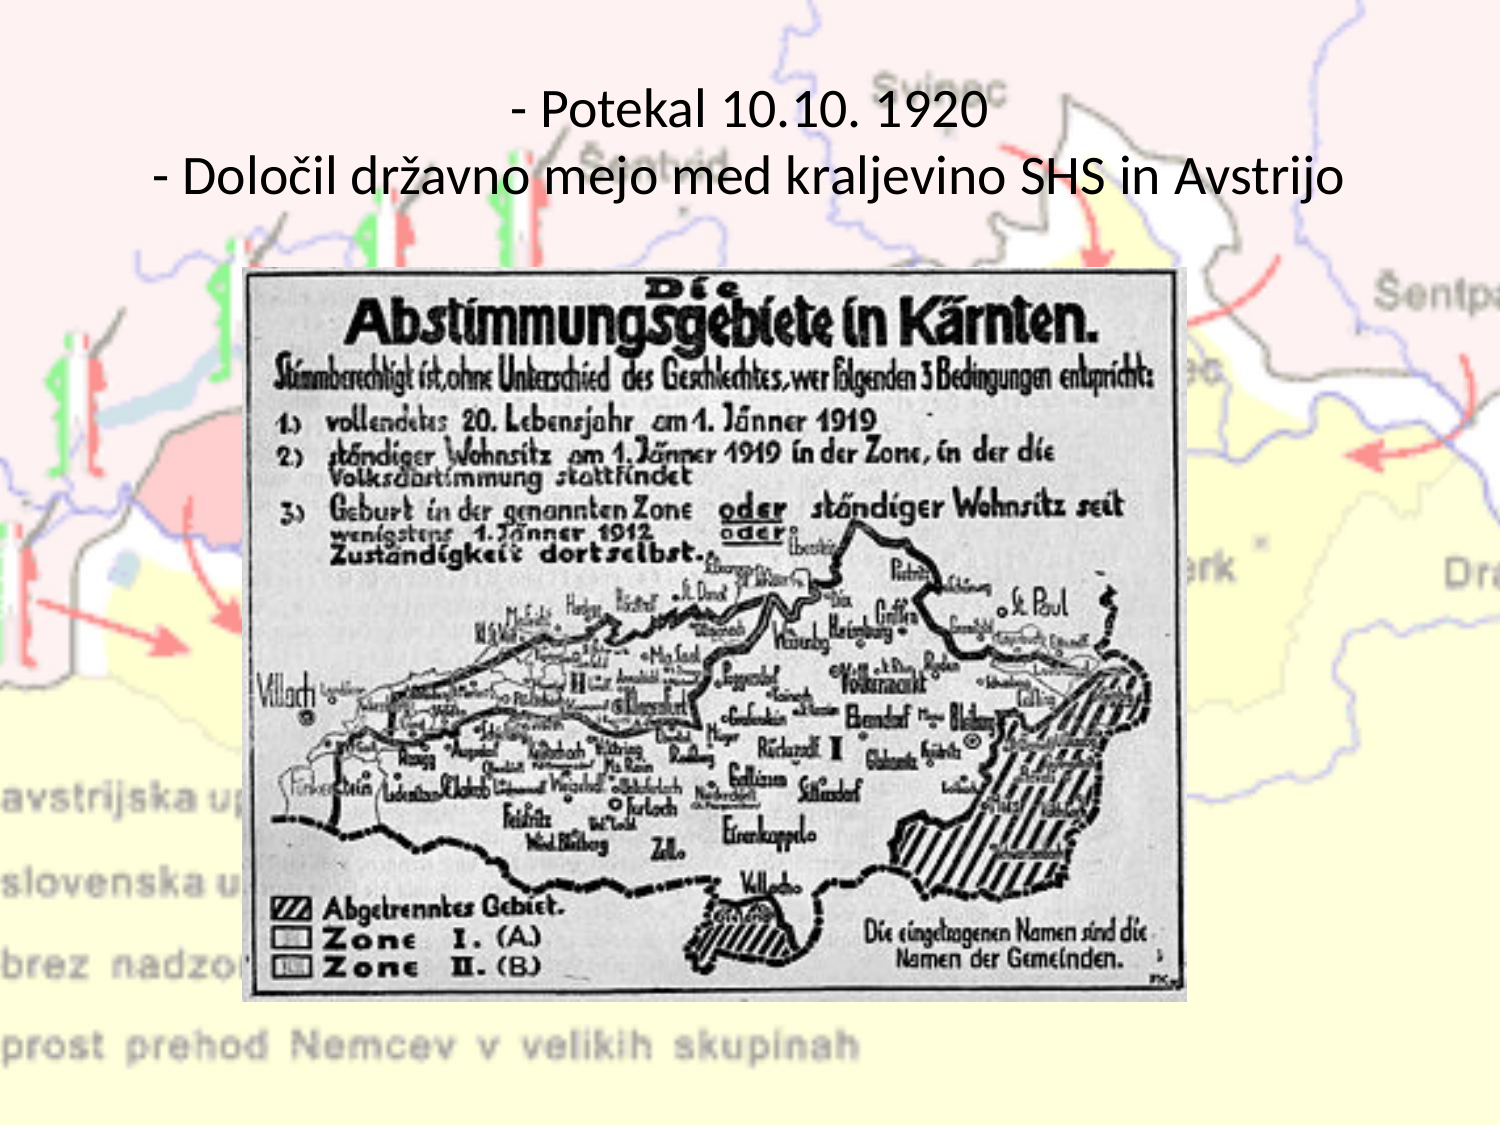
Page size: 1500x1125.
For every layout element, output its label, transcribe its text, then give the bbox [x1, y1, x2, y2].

picture [0, 0, 1500, 1125]
title - Potekal 10.10. 1920 - Določil državno mejo med kraljevino SHS in Avstrijo [75, 45, 1425, 233]
